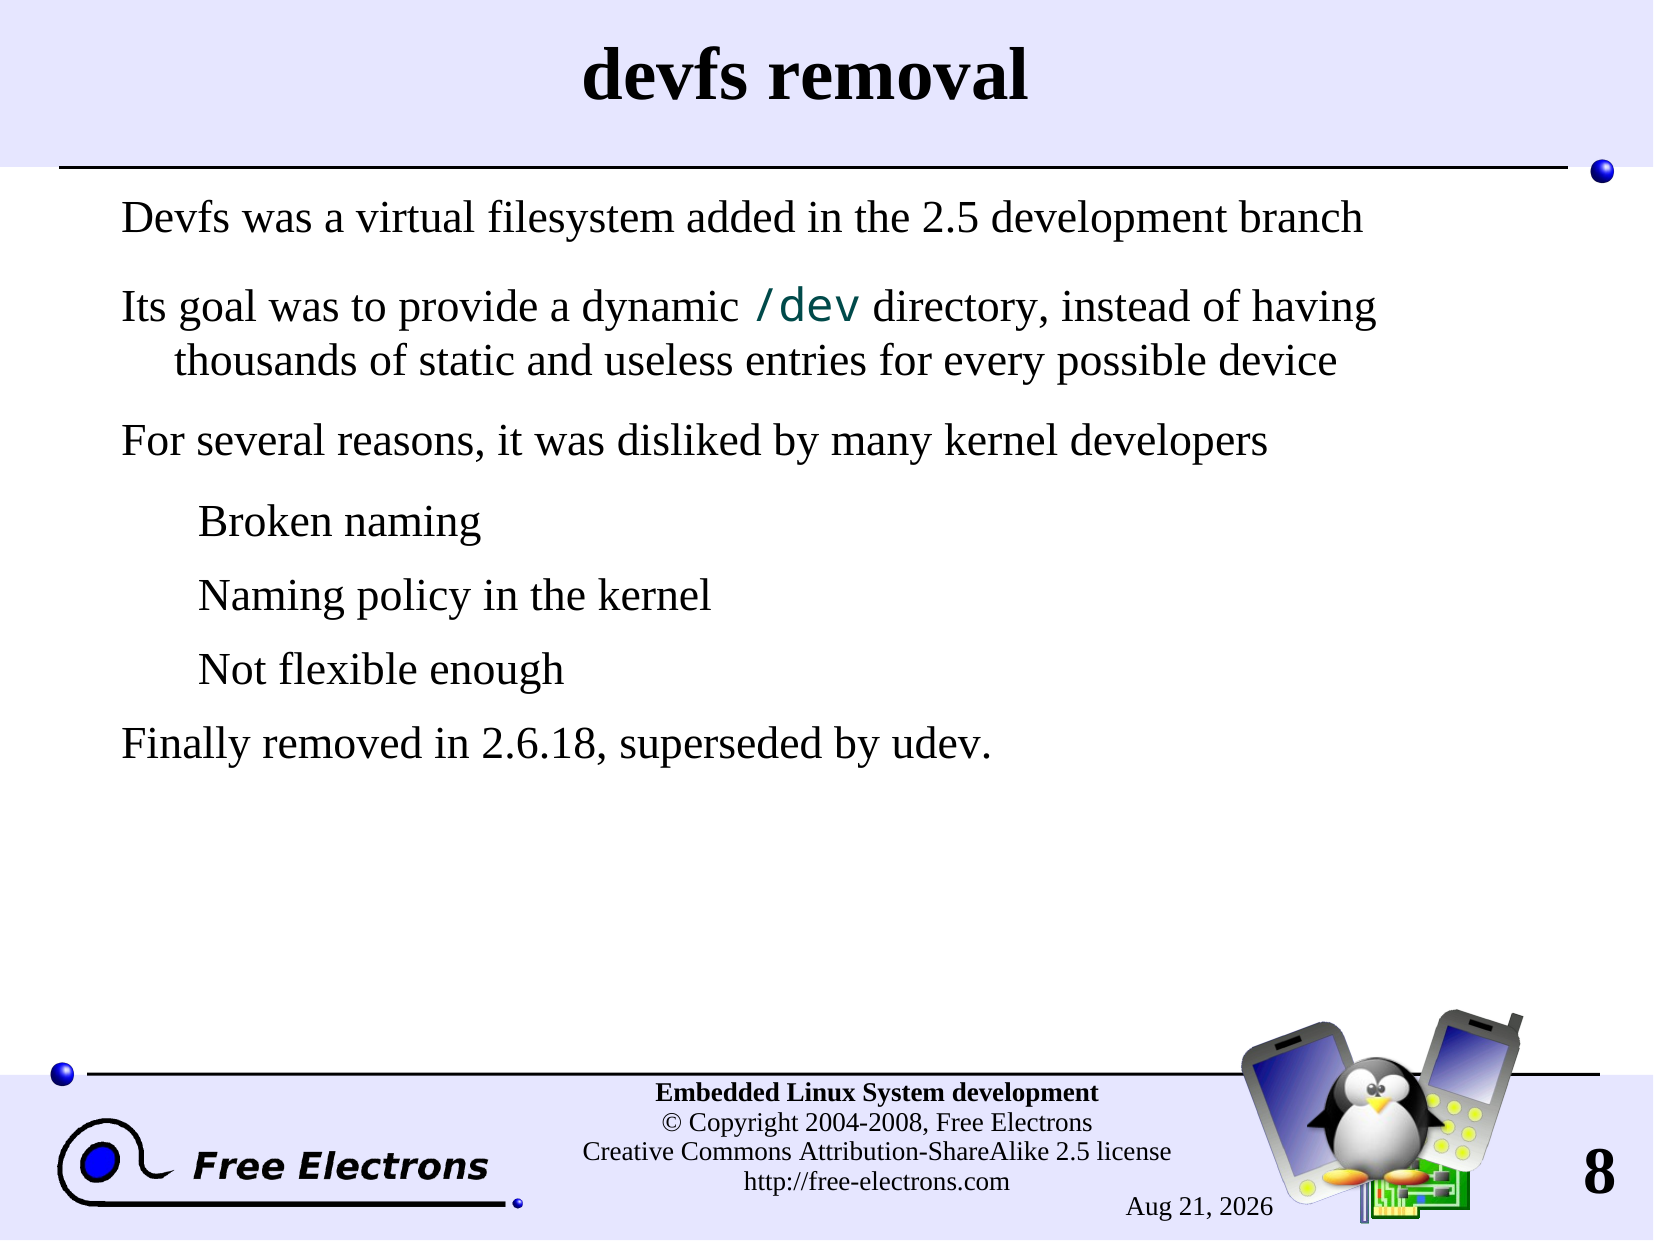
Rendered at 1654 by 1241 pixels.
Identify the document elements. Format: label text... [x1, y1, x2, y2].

picture [1225, 1007, 1538, 1241]
picture [50, 1107, 527, 1216]
title devfs removal [60, 25, 1551, 124]
list Devfs was a virtual filesystem added in the 2.5 development branch Its goal was to provide a dynamic /dev directory, instead of having thousands of static and useless entries for every possible device For several reasons, it was disliked by many kernel developers Broken naming Naming policy in the kernel Not flexible enough Finally removed in 2.6.18, superseded by udev. [103, 191, 1516, 1042]
